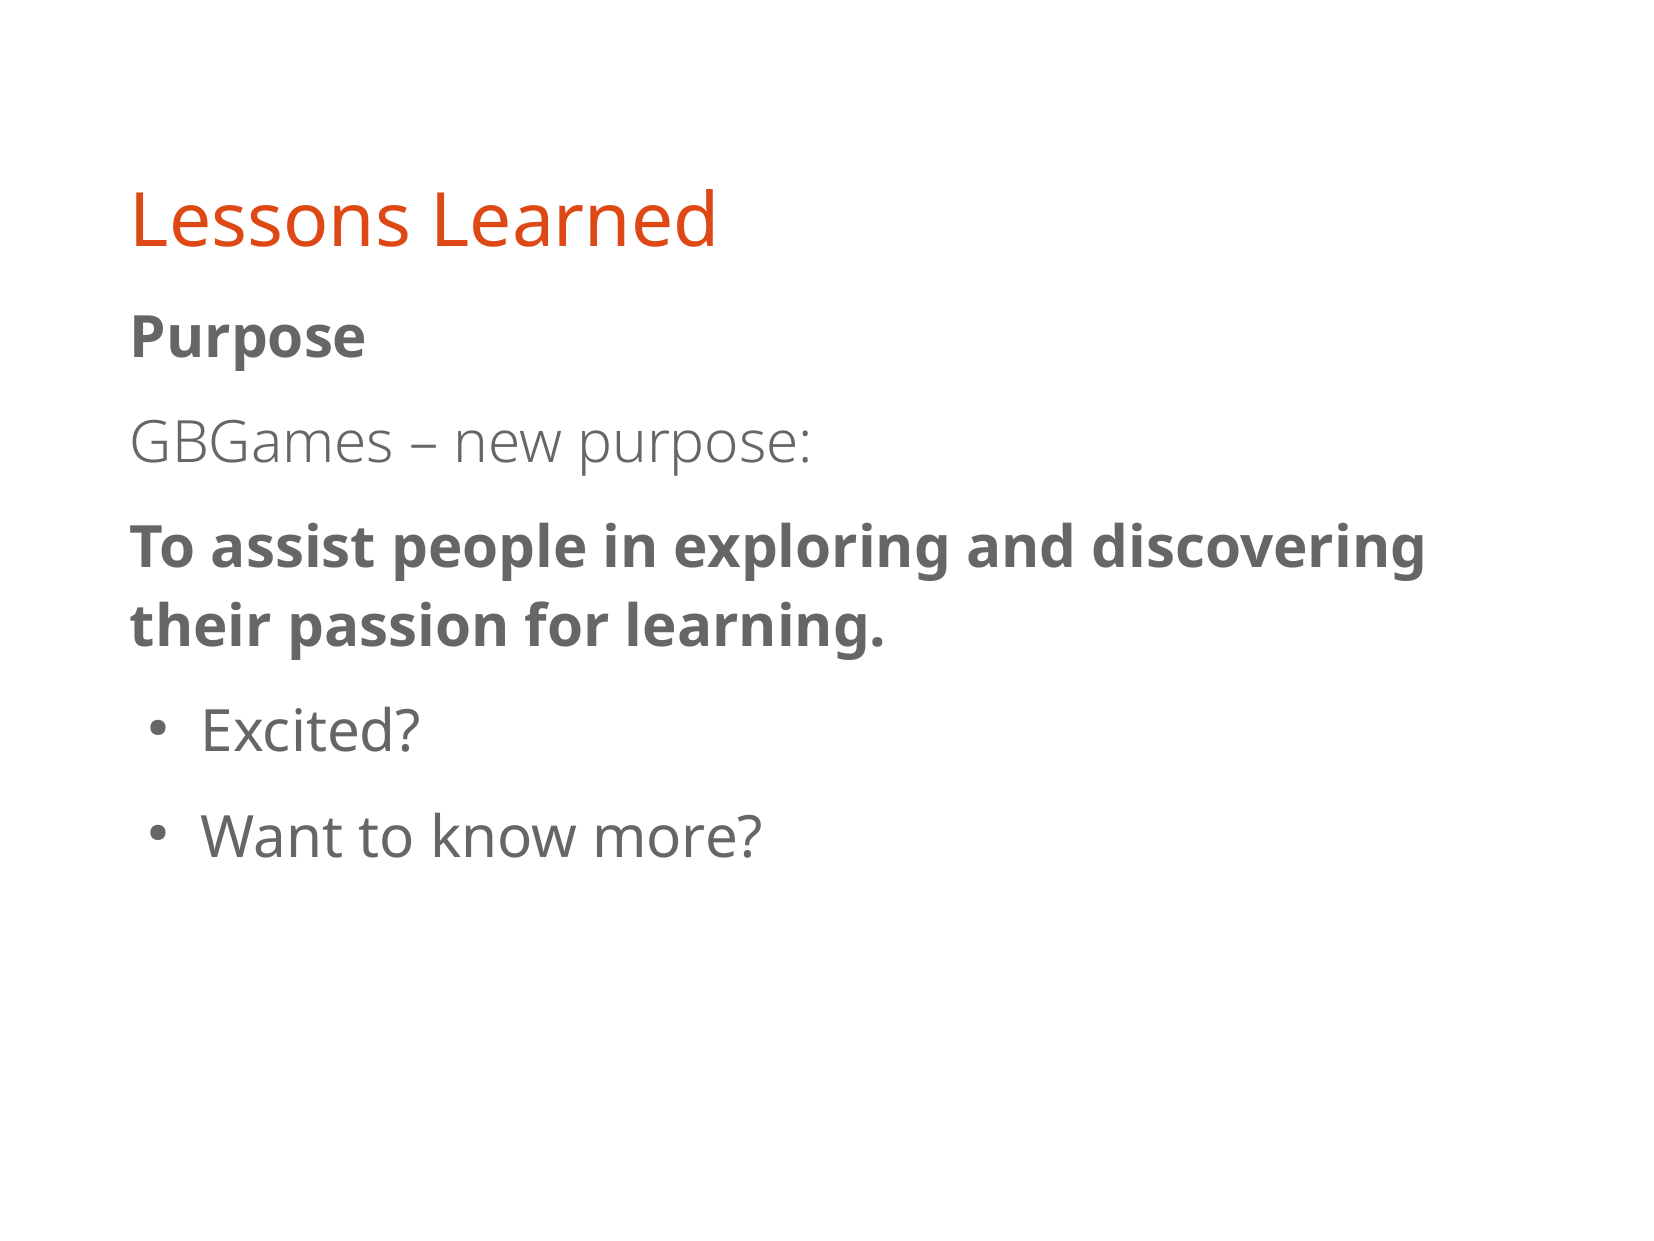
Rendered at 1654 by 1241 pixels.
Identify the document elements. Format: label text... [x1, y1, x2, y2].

list Purpose GBGames – new purpose: To assist people in exploring and discovering their passion for learning. Excited? Want to know more? [129, 295, 1518, 1010]
title Lessons Learned [129, 153, 1518, 281]
